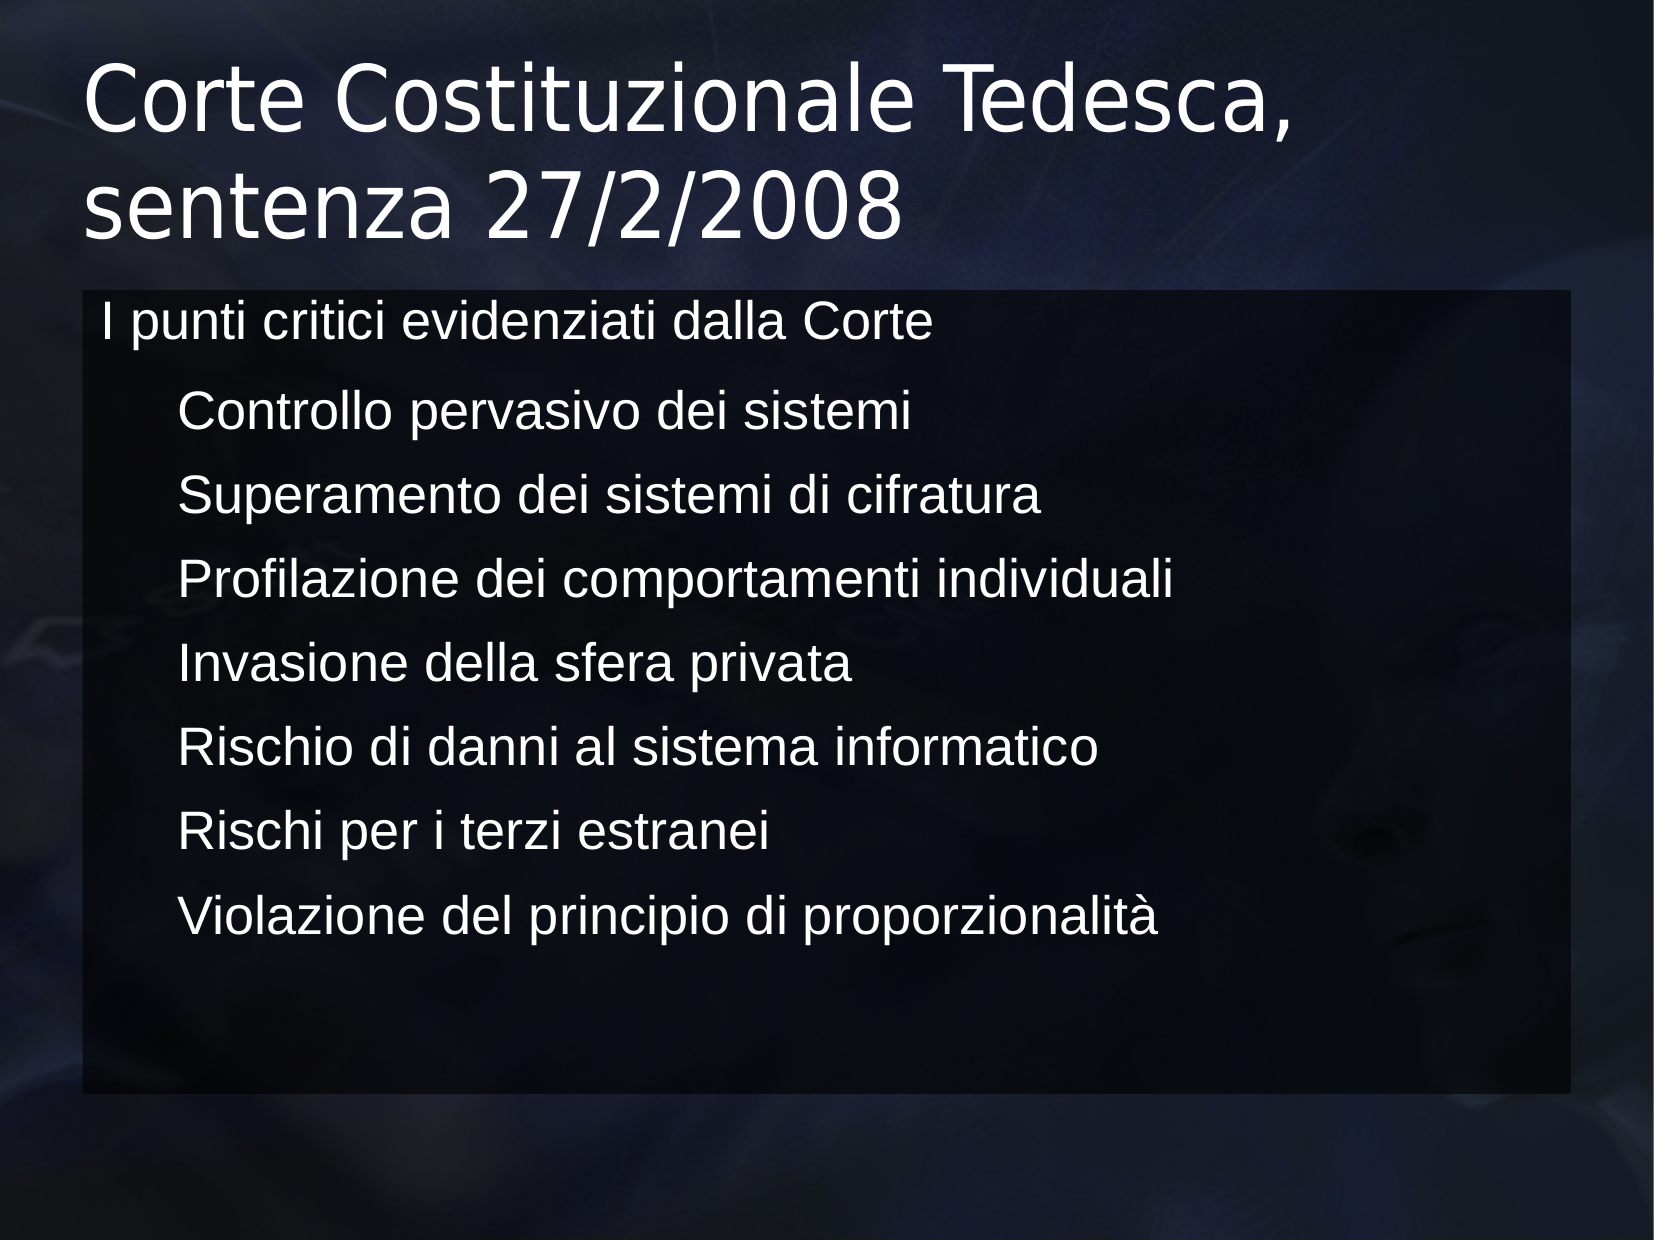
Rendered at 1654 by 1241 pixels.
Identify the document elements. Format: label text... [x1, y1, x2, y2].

title Corte Costituzionale Tedesca, sentenza 27/2/2008 [82, 45, 1571, 261]
list I punti critici evidenziati dalla Corte Controllo pervasivo dei sistemi Superamento dei sistemi di cifratura Profilazione dei comportamenti individuali Invasione della sfera privata Rischio di danni al sistema informatico Rischi per i terzi estranei Violazione del principio di proporzionalità [82, 290, 1571, 1094]
picture [0, 0, 1654, 1240]
